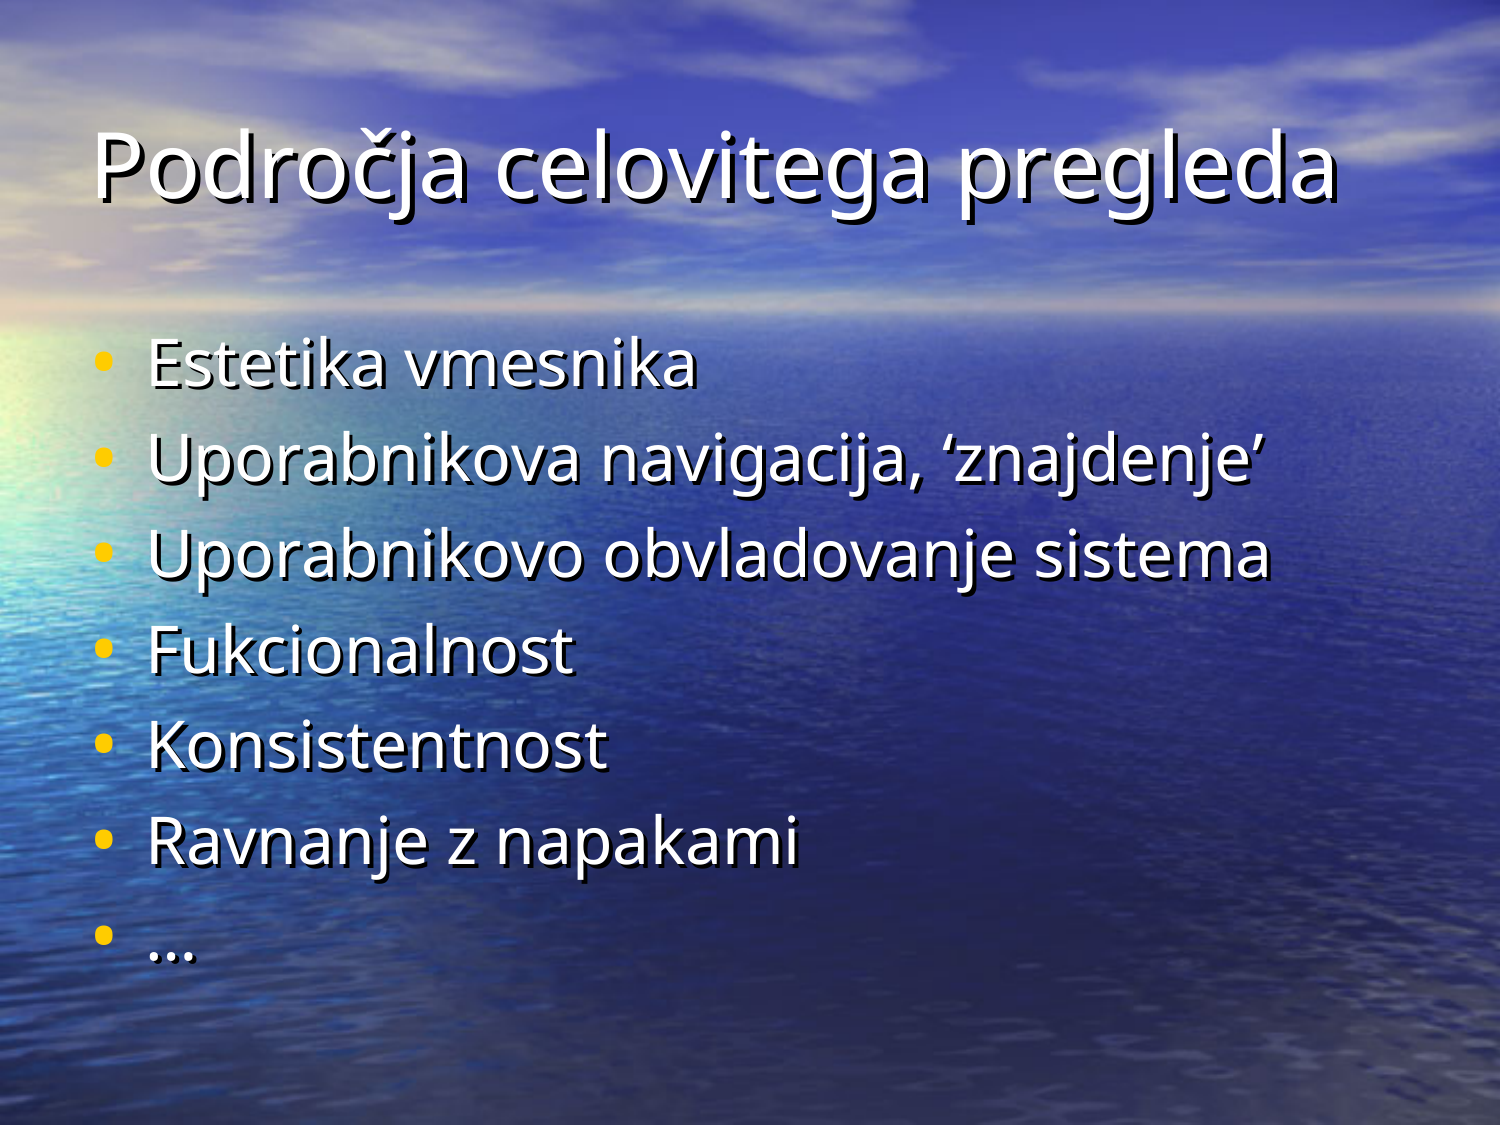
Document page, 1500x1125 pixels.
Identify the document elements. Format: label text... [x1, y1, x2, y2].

picture [0, 0, 1500, 1125]
title Področja celovitega pregleda [75, 47, 1426, 276]
list Estetika vmesnika Uporabnikova navigacija, ‘znajdenje’ Uporabnikovo obvladovanje sistema Fukcionalnost Konsistentnost Ravnanje z napakami … [75, 312, 1426, 988]
